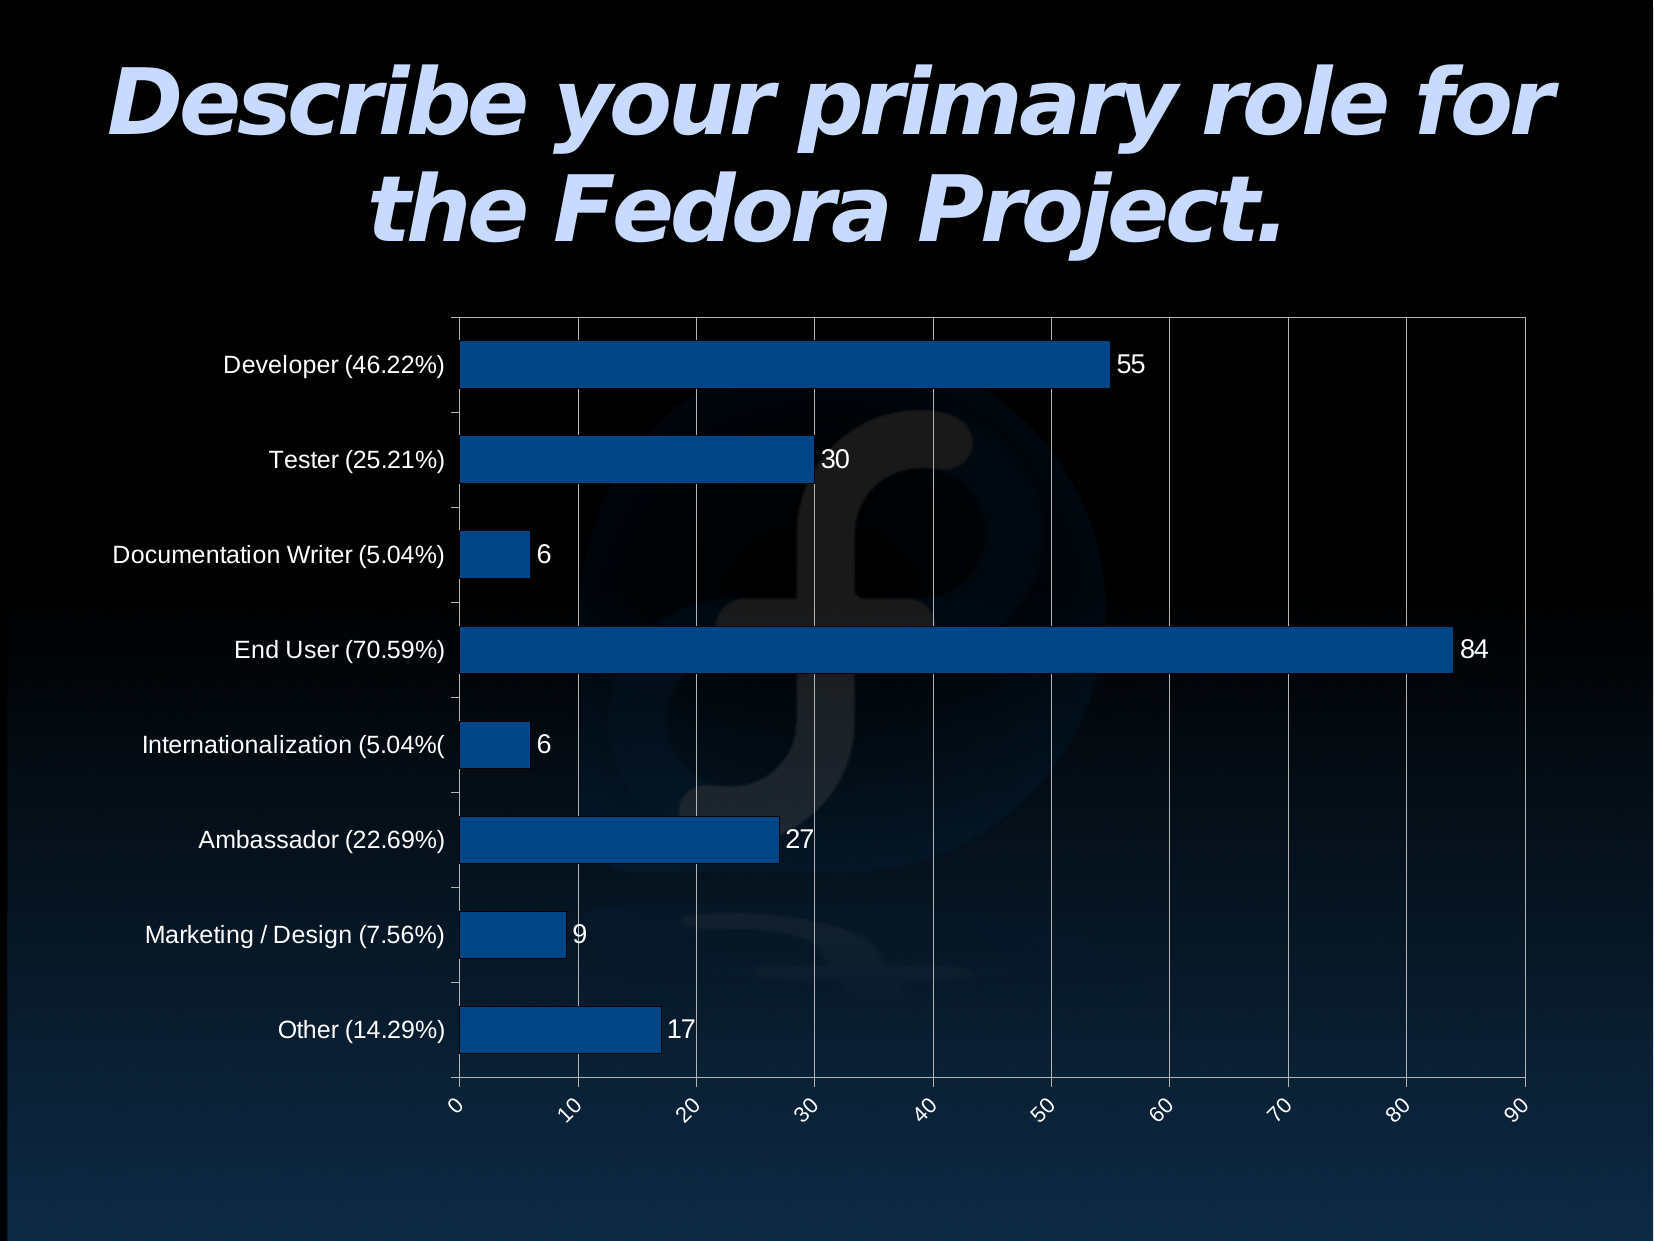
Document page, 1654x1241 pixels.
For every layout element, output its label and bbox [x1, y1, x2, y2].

chart [459, 435, 815, 484]
chart [459, 340, 1111, 389]
picture [7, 6, 1654, 1241]
